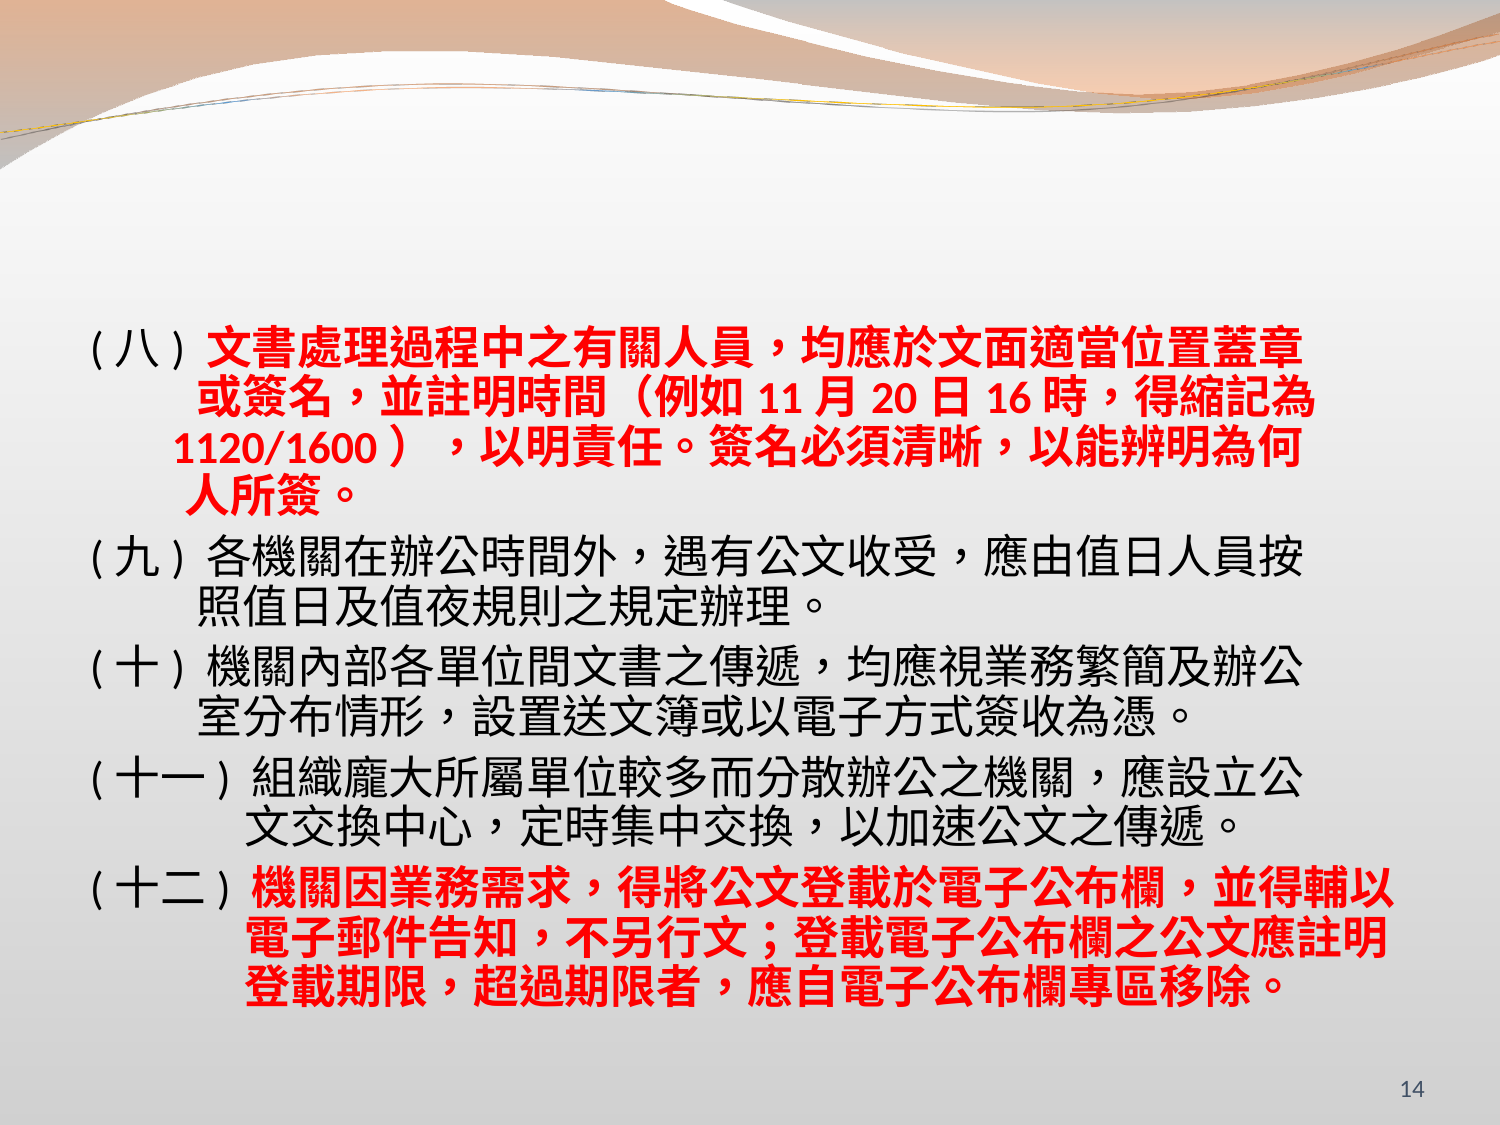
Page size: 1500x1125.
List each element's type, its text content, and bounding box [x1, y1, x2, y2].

text_box <編號> [1299, 1042, 1426, 1103]
picture [0, 33, 1500, 140]
list (八) 文書處理過程中之有關人員，均應於文面適當位置蓋章 或簽名，並註明時間（例如11月20日16時，得縮記為 1120/1600），以明責任。簽名必須清晰，以能辨明為何 人所簽。 (九) 各機關在辦公時間外，遇有公文收受，應由值日人員按 照值日及值夜規則之規定辦理。 (十) 機關內部各單位間文書之傳遞，均應視業務繁簡及辦公 室分布情形，設置送文簿或以電子方式簽收為憑。 (十一) 組織龐大所屬單位較多而分散辦公之機關，應設立公 文交換中心，定時集中交換，以加速公文之傳遞。 (十二) 機關因業務需求，得將公文登載於電子公布欄，並得輔以 電子郵件告知，不另行文；登載電子公布欄之公文應註明 登載期限，超過期限者，應自電子公布欄專區移除。 [75, 317, 1426, 1038]
